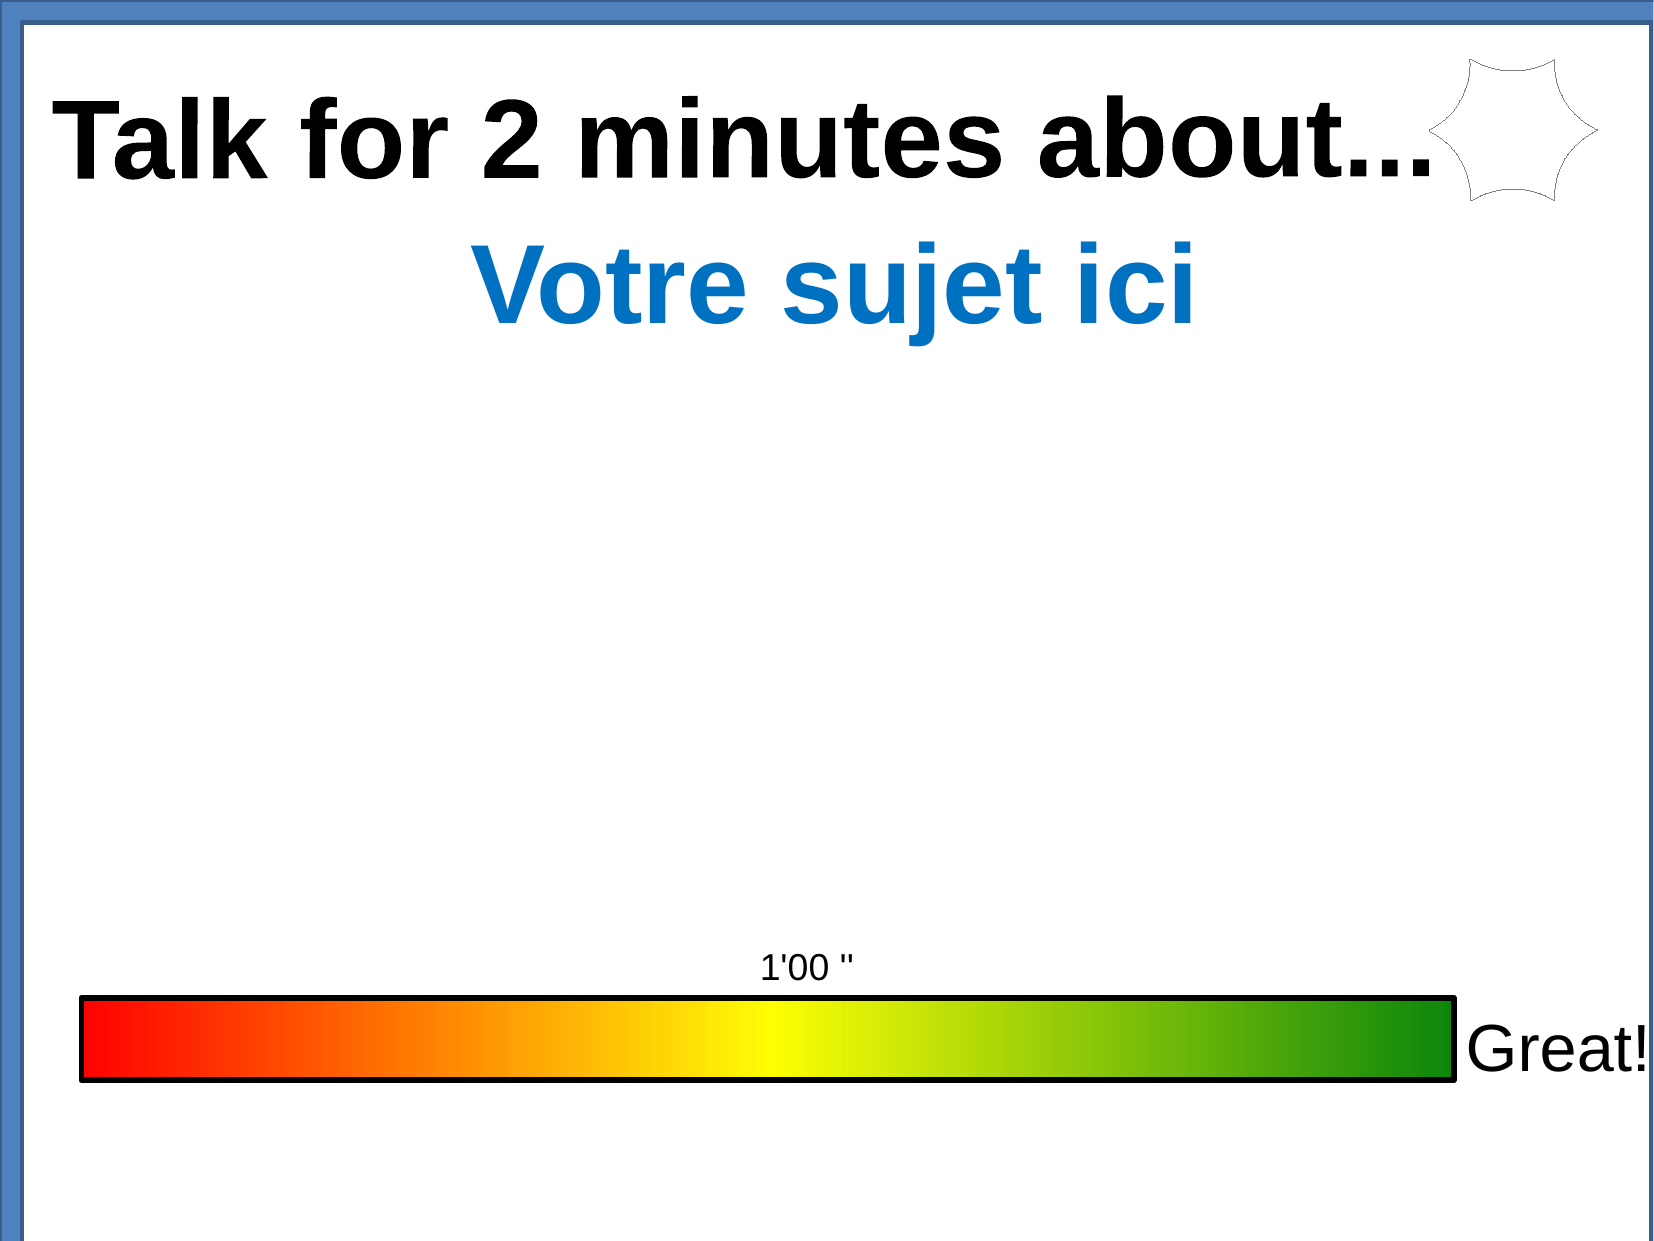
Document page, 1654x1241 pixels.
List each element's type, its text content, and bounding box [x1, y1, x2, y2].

text_box [0, 0, 1654, 1241]
text_box Votre sujet ici [23, 203, 1654, 355]
text_box [1429, 59, 1598, 201]
text_box Talk for 2 minutes about... [36, 55, 1643, 203]
picture [84, 1001, 1450, 1077]
text_box 1'00 '' [744, 938, 875, 996]
text_box Great! [1450, 997, 1654, 1094]
